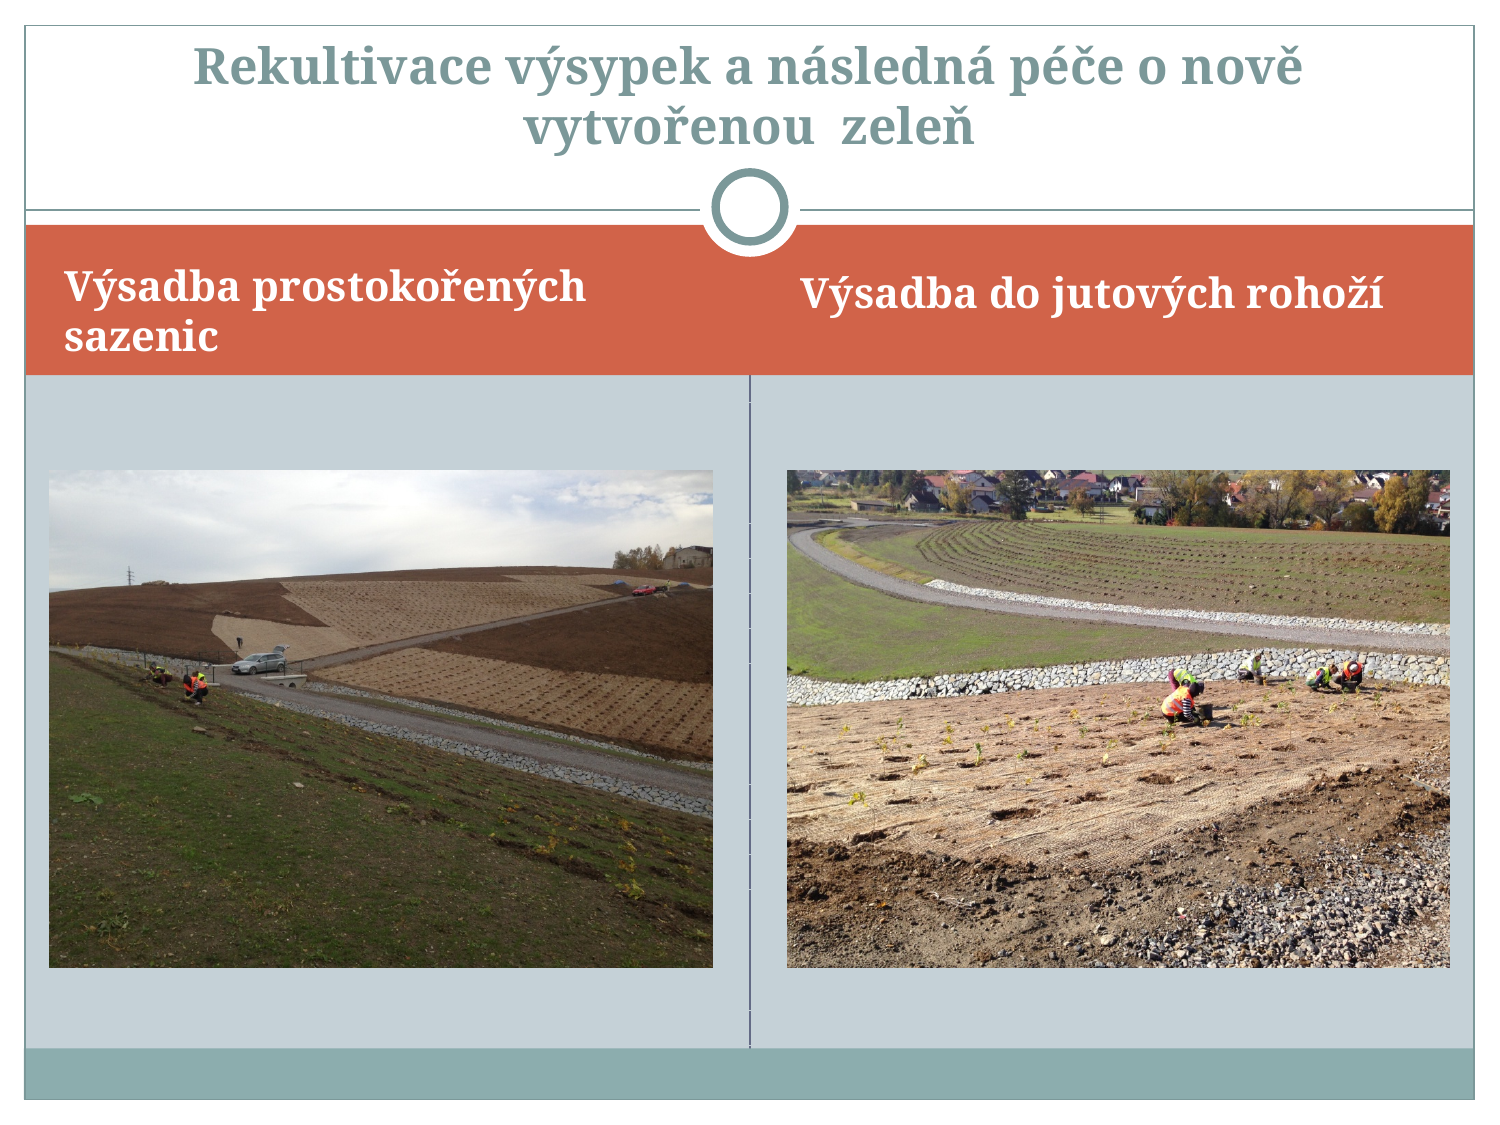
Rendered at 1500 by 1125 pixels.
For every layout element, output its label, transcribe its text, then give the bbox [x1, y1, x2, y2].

picture [49, 470, 713, 968]
picture [787, 470, 1450, 968]
list Výsadba prostokořených sazenic [49, 249, 713, 371]
list Výsadba do jutových rohoží [785, 249, 1449, 334]
title Rekultivace výsypek a následná péče o nově vytvořenou zeleň [49, 37, 1450, 162]
